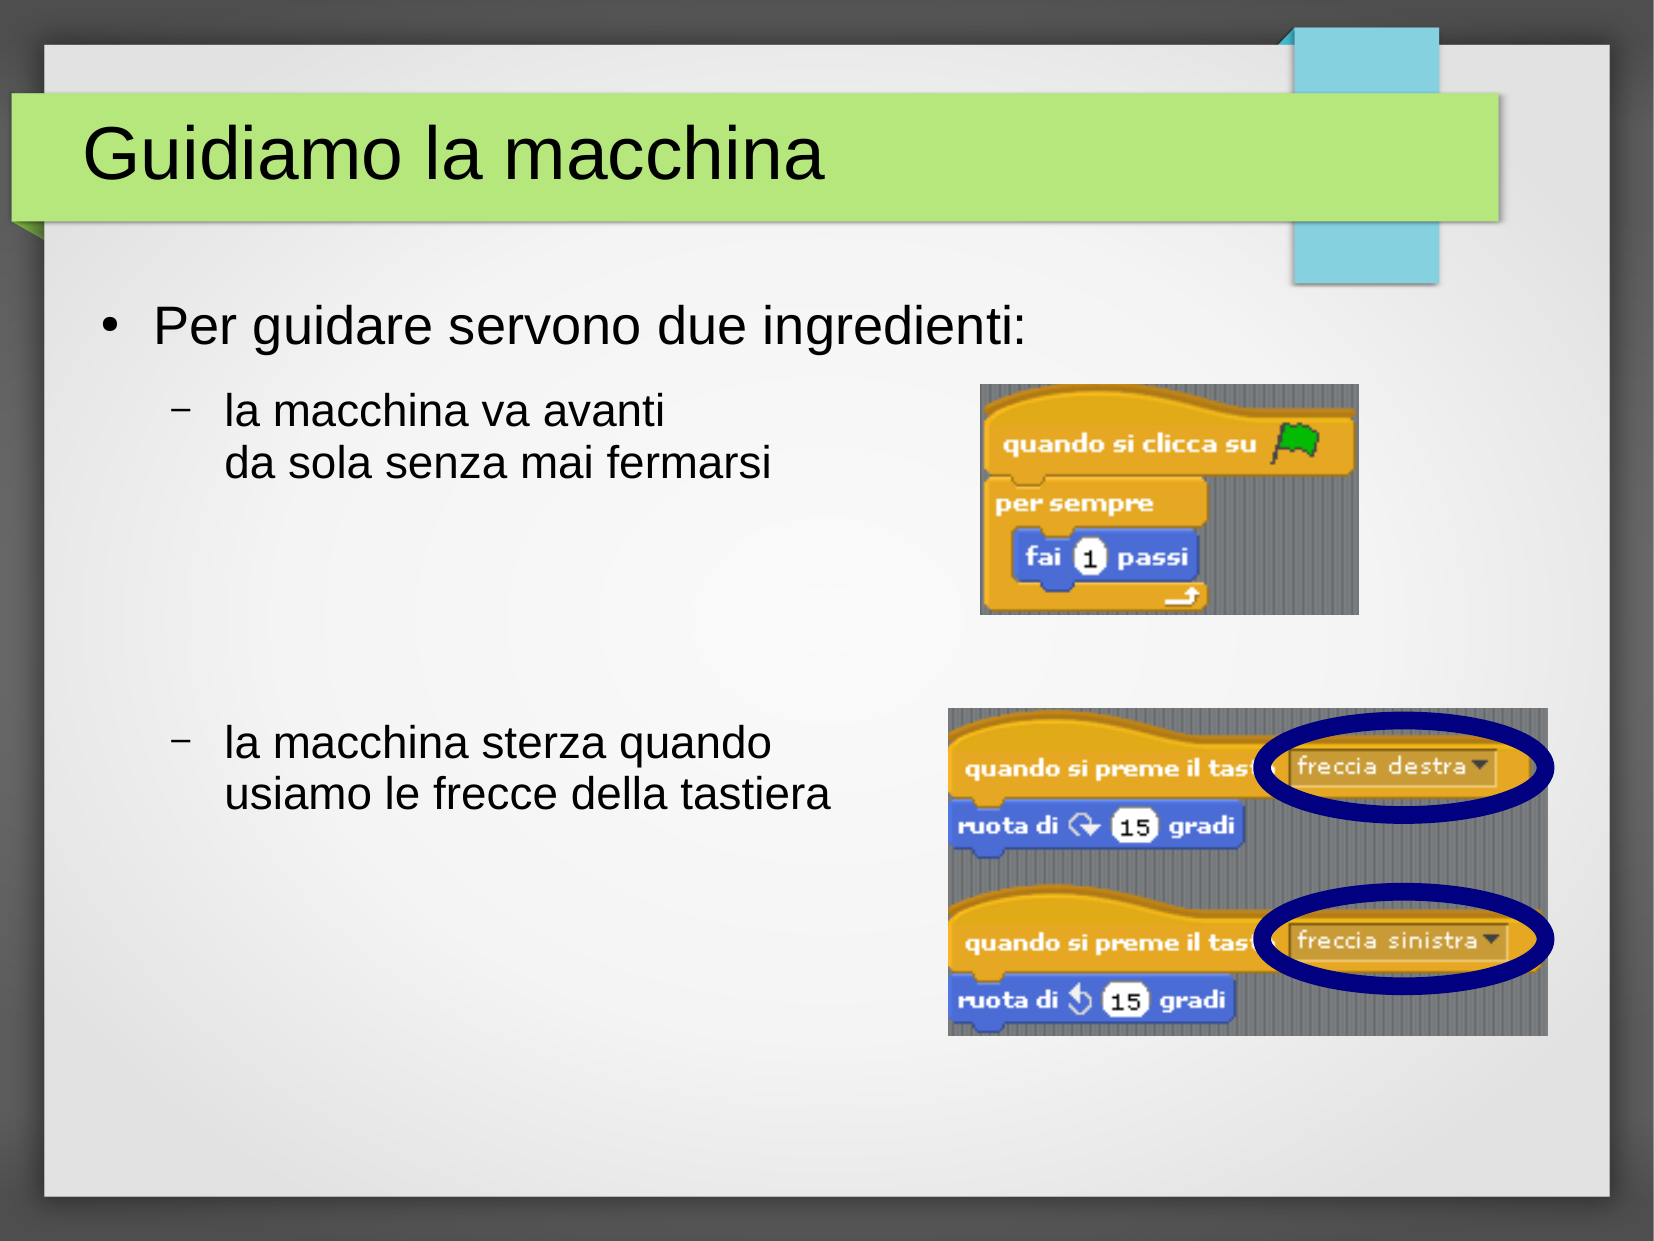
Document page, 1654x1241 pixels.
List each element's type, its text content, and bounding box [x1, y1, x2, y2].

list Per guidare servono due ingredienti: la macchina va avanti da sola senza mai fermarsi la macchina sterza quando usiamo le frecce della tastiera [82, 295, 1571, 1015]
picture [0, 0, 1654, 1241]
title Guidiamo la macchina [82, 94, 1264, 213]
